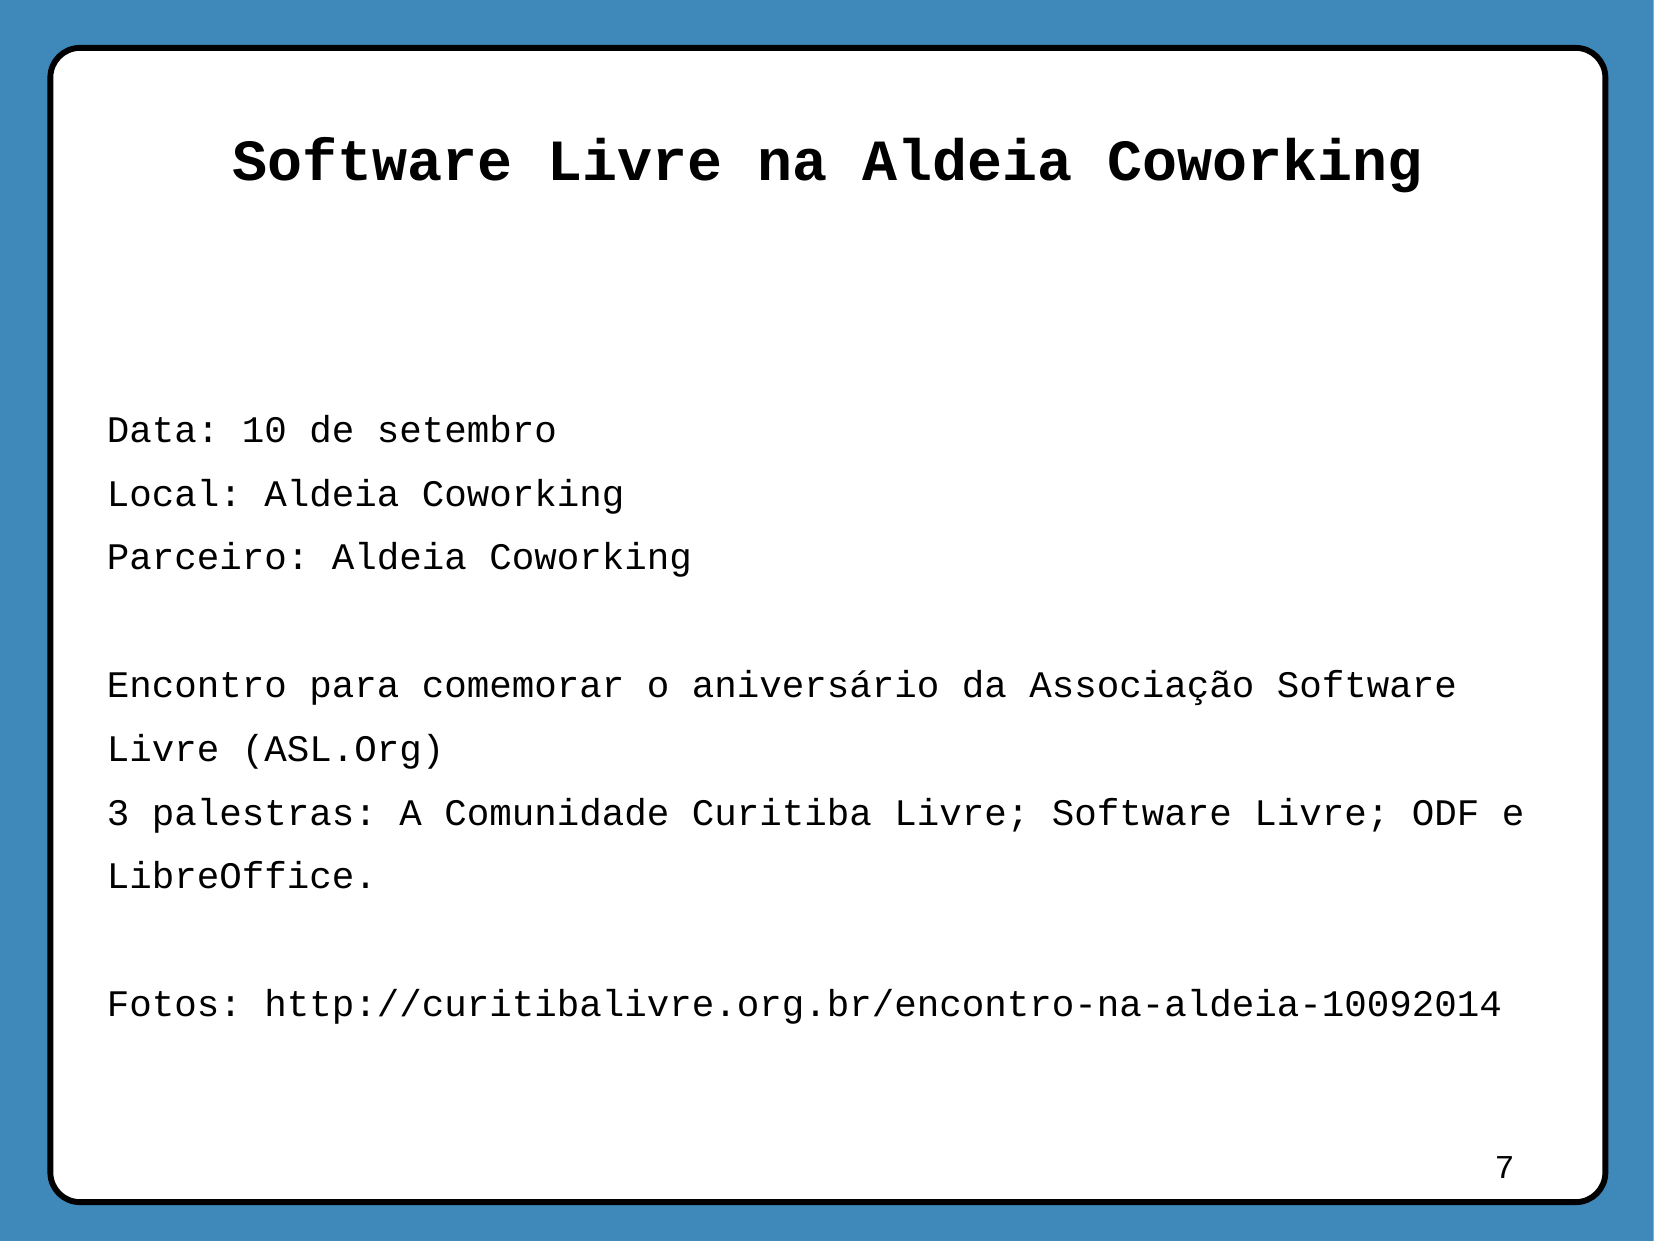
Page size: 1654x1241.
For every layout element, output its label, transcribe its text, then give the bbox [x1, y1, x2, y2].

title Software Livre na Aldeia Coworking [121, 61, 1534, 269]
text_box <número> [1494, 1150, 1654, 1224]
picture [0, 0, 1654, 1241]
list Data: 10 de setembro Local: Aldeia Coworking Parceiro: Aldeia Coworking Encontro para comemorar o aniversário da Associação Software Livre (ASL.Org) 3 palestras: A Comunidade Curitiba Livre; Software Livre; ODF e LibreOffice. Fotos: http://curitibalivre.org.br/encontro-na-aldeia-10092014 [106, 389, 1547, 1074]
